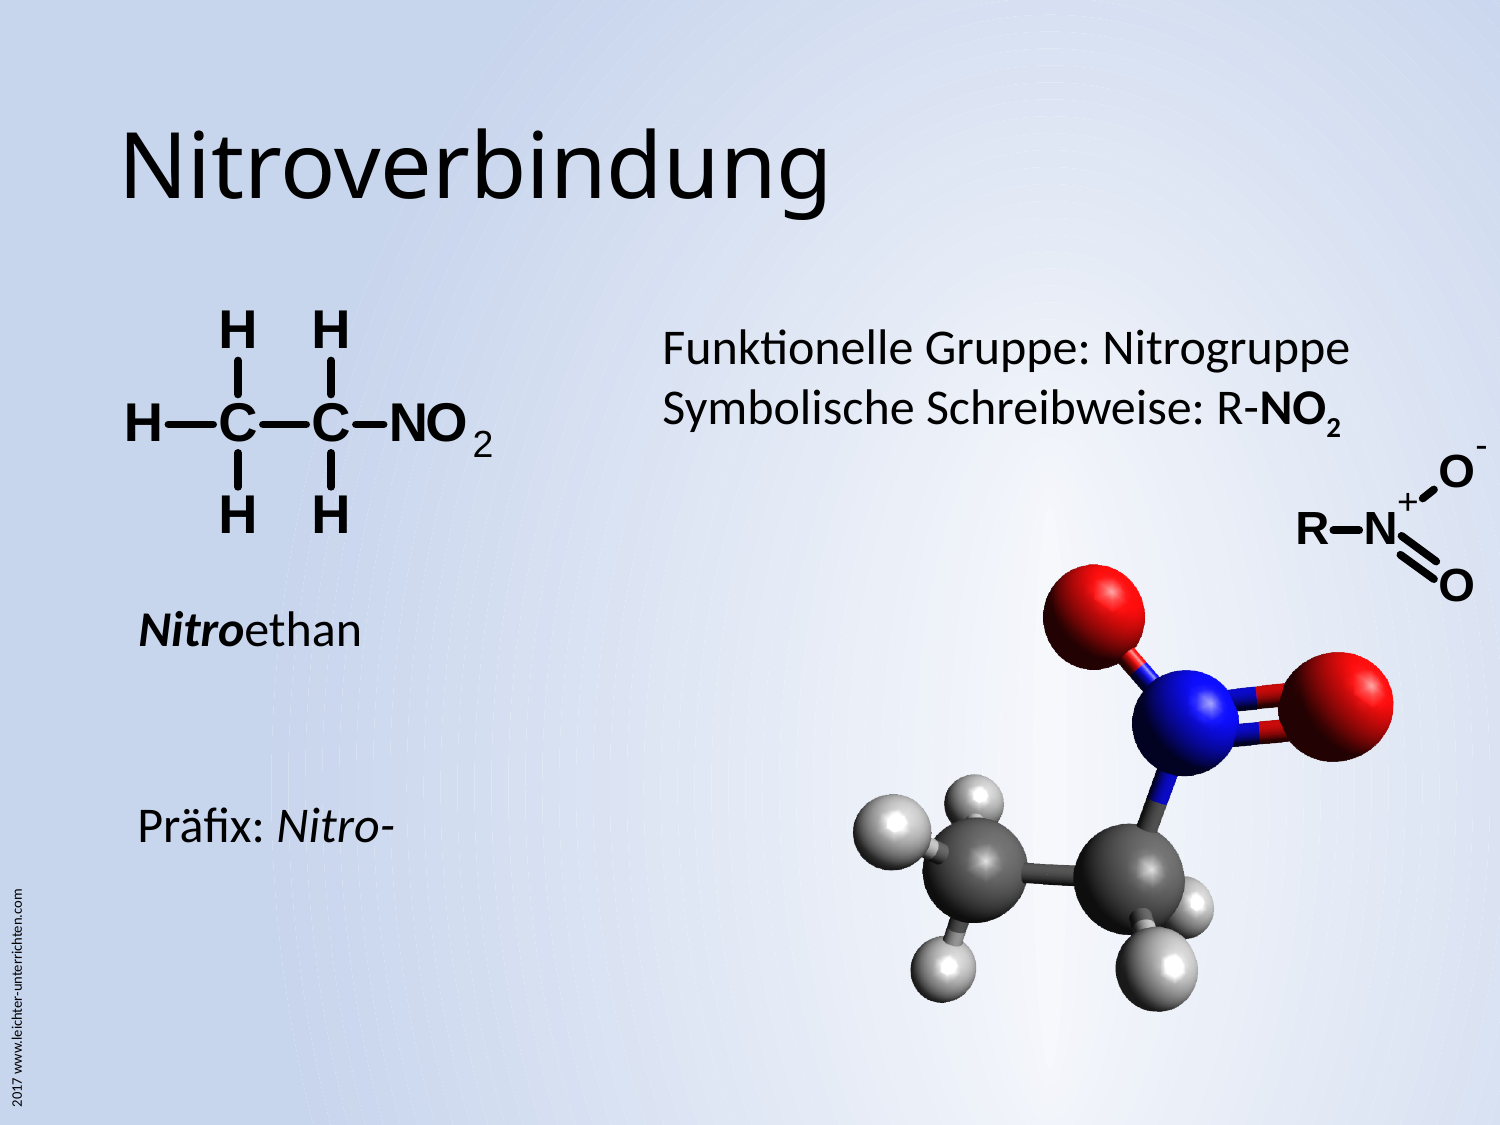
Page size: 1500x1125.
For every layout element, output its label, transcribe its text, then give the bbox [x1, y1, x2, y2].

text_box Präfix: Nitro- [122, 785, 670, 861]
text_box Funktionelle Gruppe: Nitrogruppe Symbolische Schreibweise: R-NO2 [647, 307, 1486, 451]
text_box Nitroethan [123, 588, 962, 664]
picture [123, 299, 496, 550]
picture [852, 424, 1493, 1012]
title Nitroverbindung [103, 59, 1397, 278]
